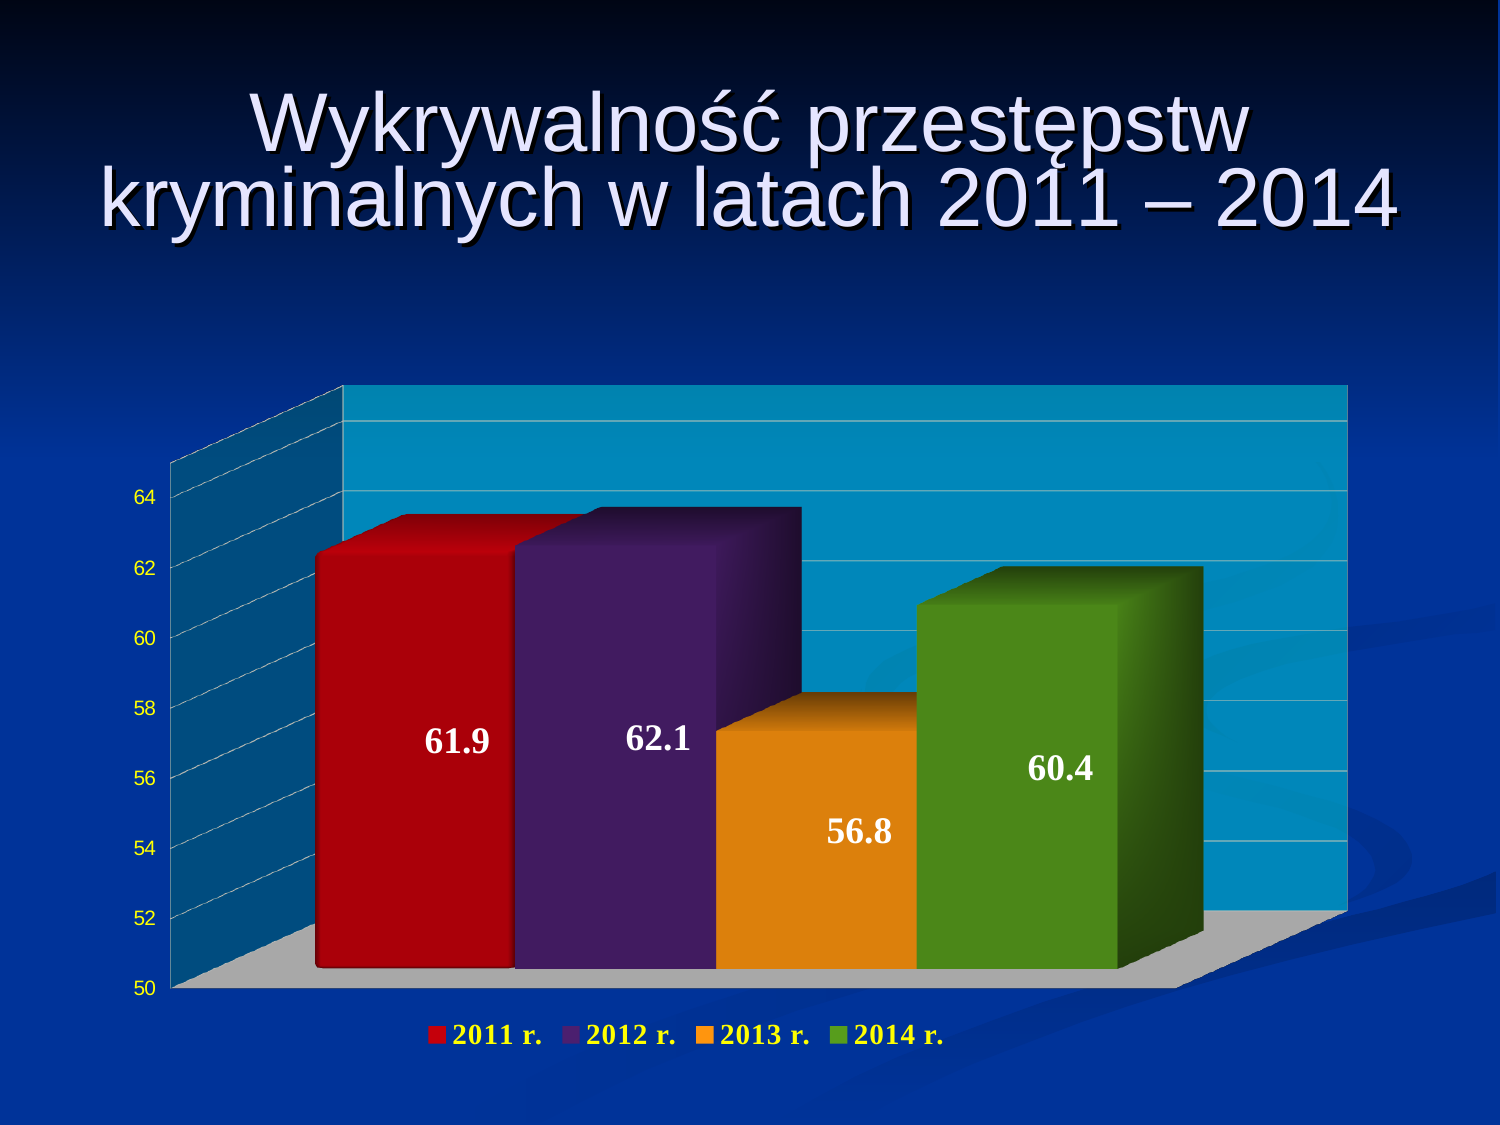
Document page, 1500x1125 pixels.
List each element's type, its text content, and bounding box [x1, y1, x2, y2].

title Wykrywalność przestępstw kryminalnych w latach 2011 – 2014 [75, 48, 1425, 284]
chart [76, 354, 1424, 1125]
